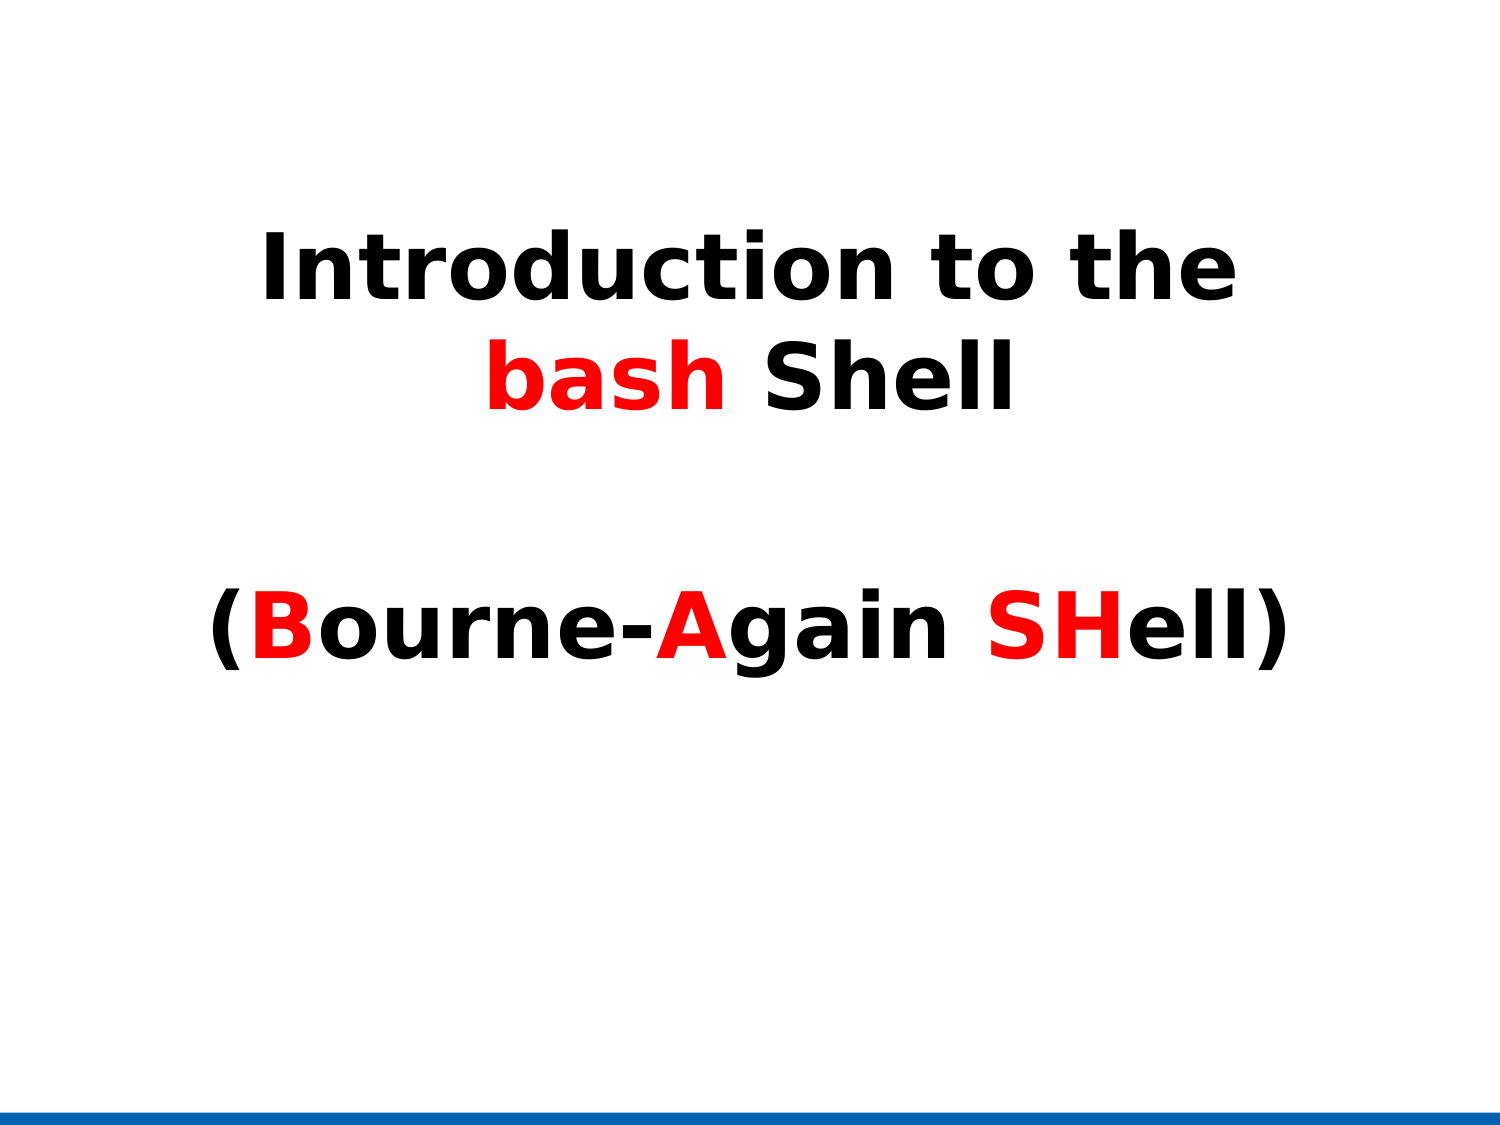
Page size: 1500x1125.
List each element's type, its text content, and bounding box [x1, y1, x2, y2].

text_box Introduction to the bash Shell (Bourne-Again SHell) [112, 269, 1388, 616]
